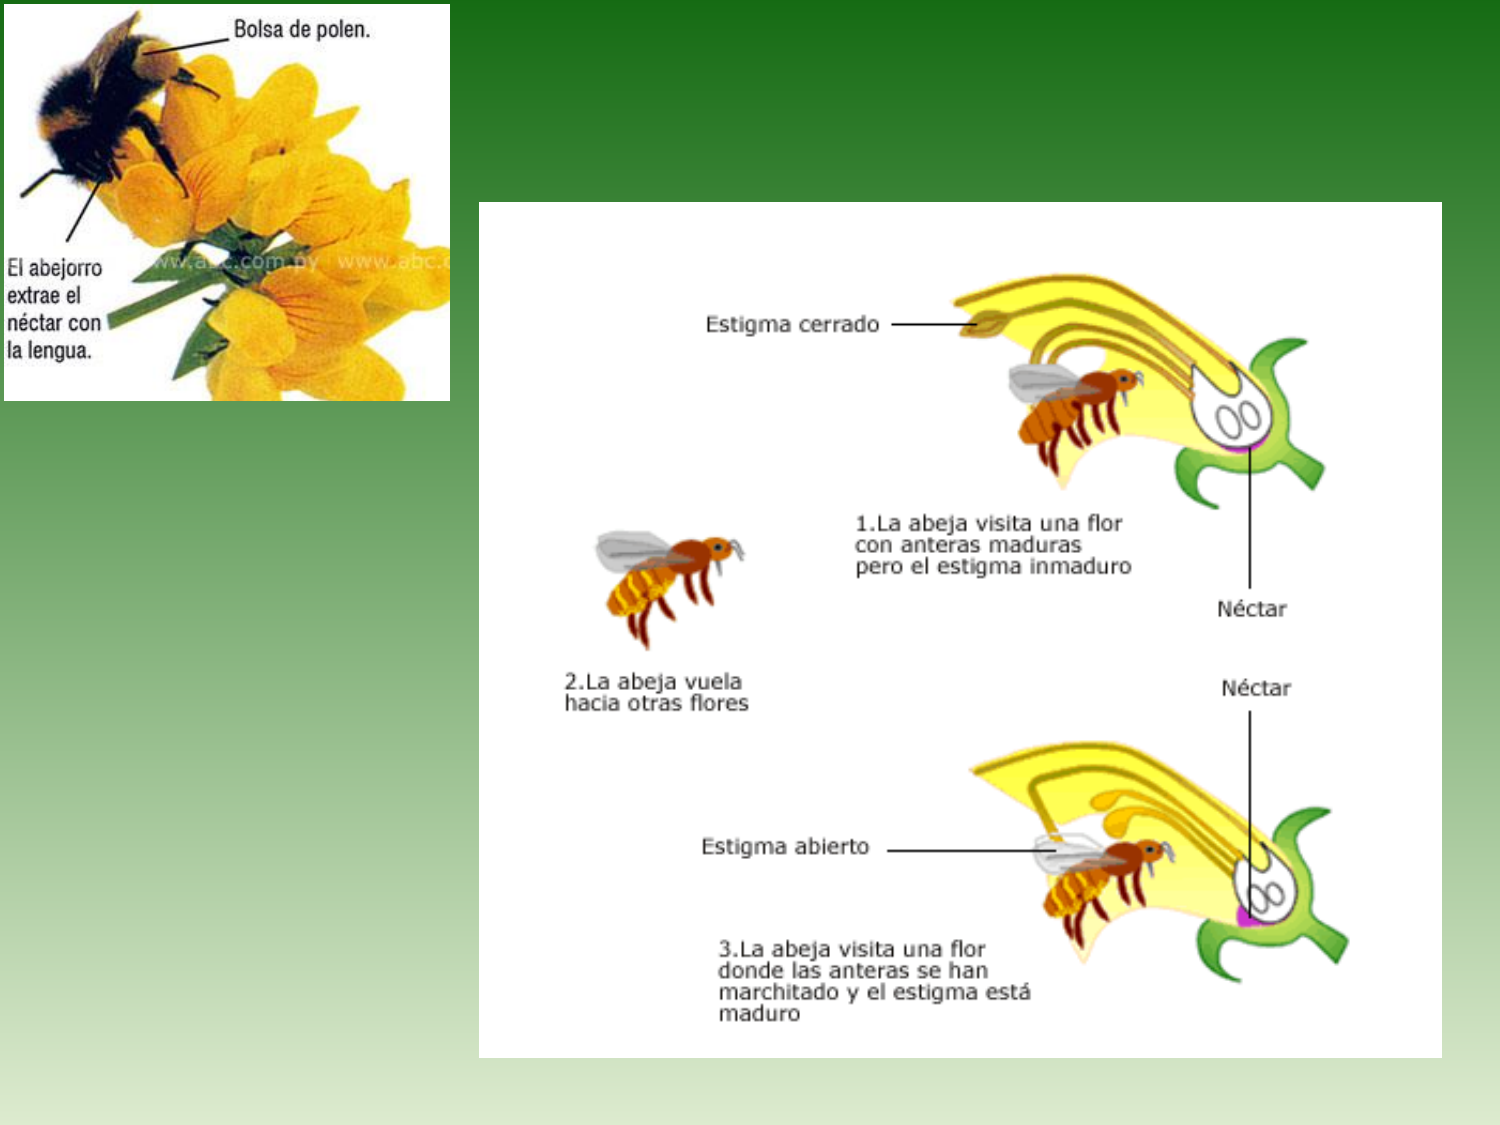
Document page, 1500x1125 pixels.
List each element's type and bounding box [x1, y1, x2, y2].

picture [4, 4, 451, 401]
picture [479, 202, 1442, 1058]
